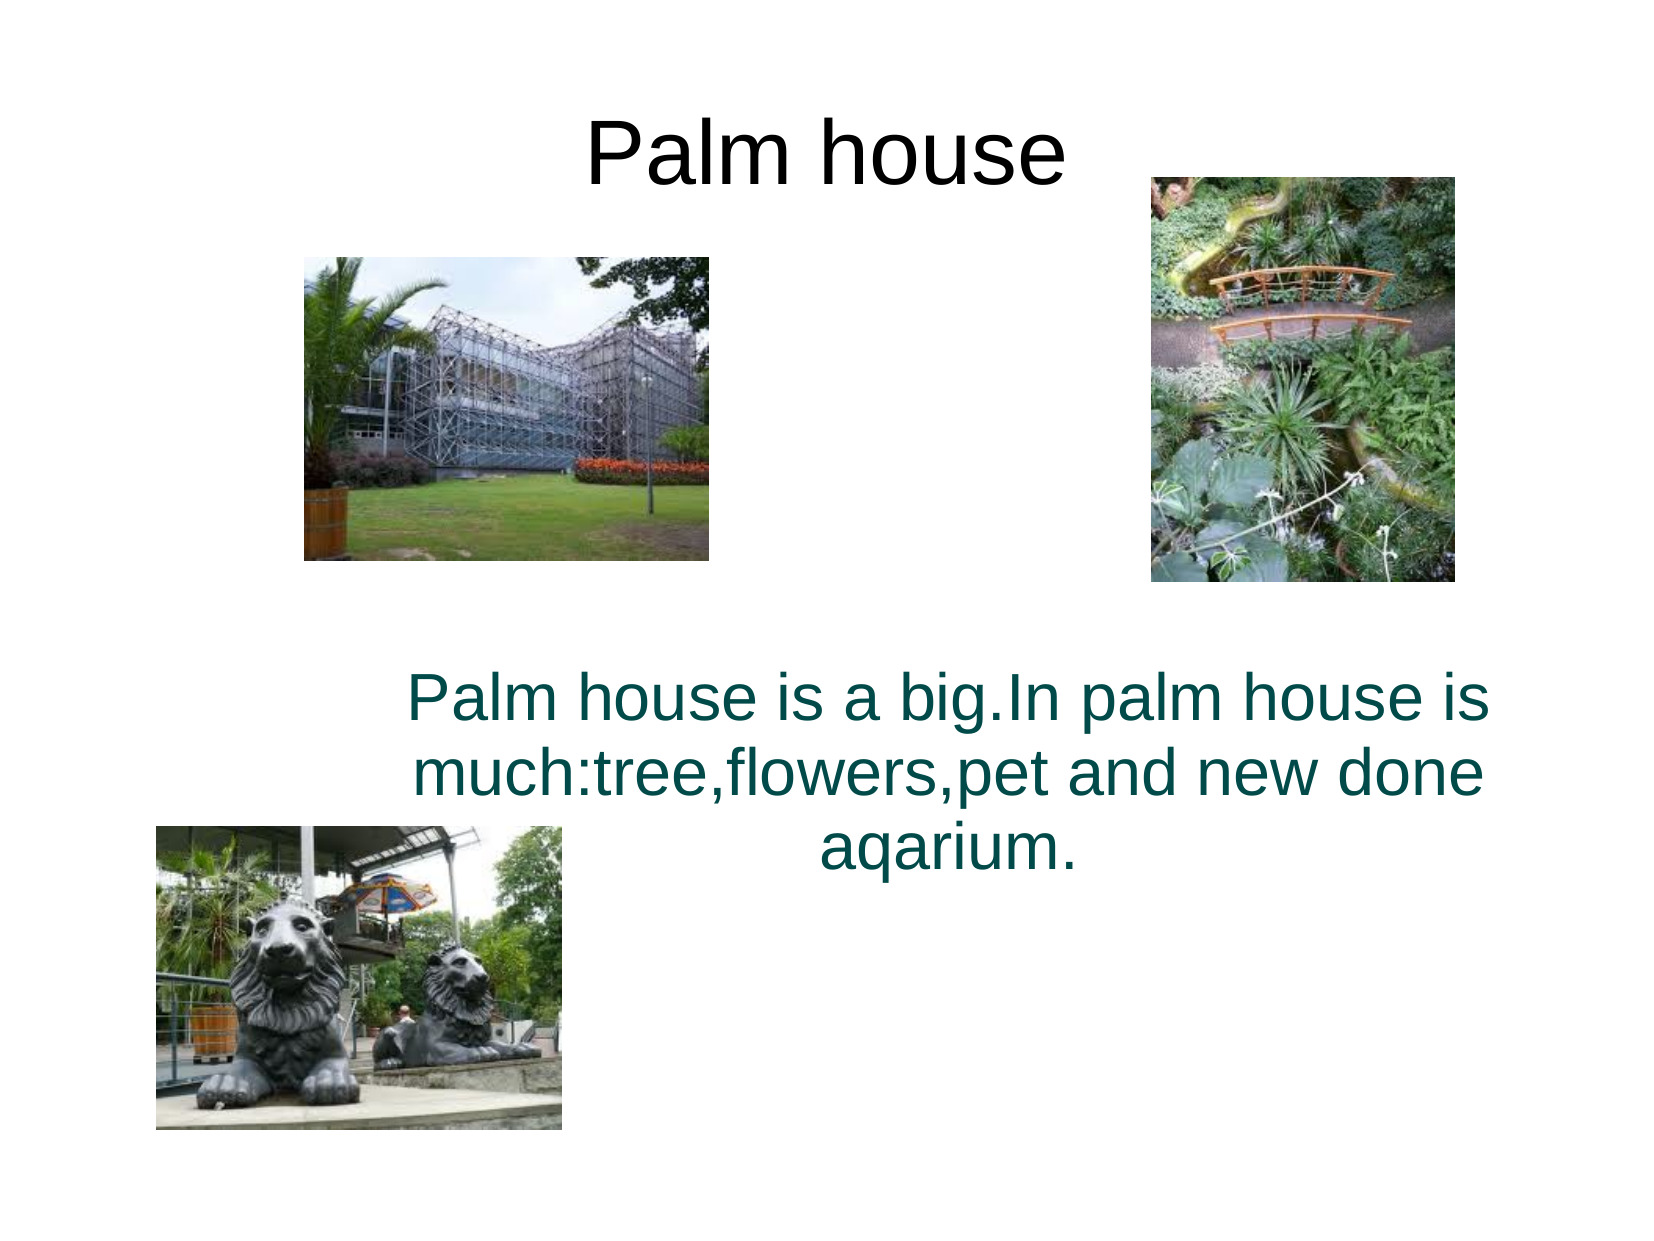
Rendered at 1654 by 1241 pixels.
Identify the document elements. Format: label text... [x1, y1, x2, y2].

picture [1151, 177, 1455, 582]
picture [304, 257, 709, 562]
picture [156, 826, 562, 1130]
title Palm house [82, 49, 1571, 257]
subtitle Palm house is a big.In palm house is much:tree,flowers,pet and new done aqarium. [346, 362, 1552, 1182]
